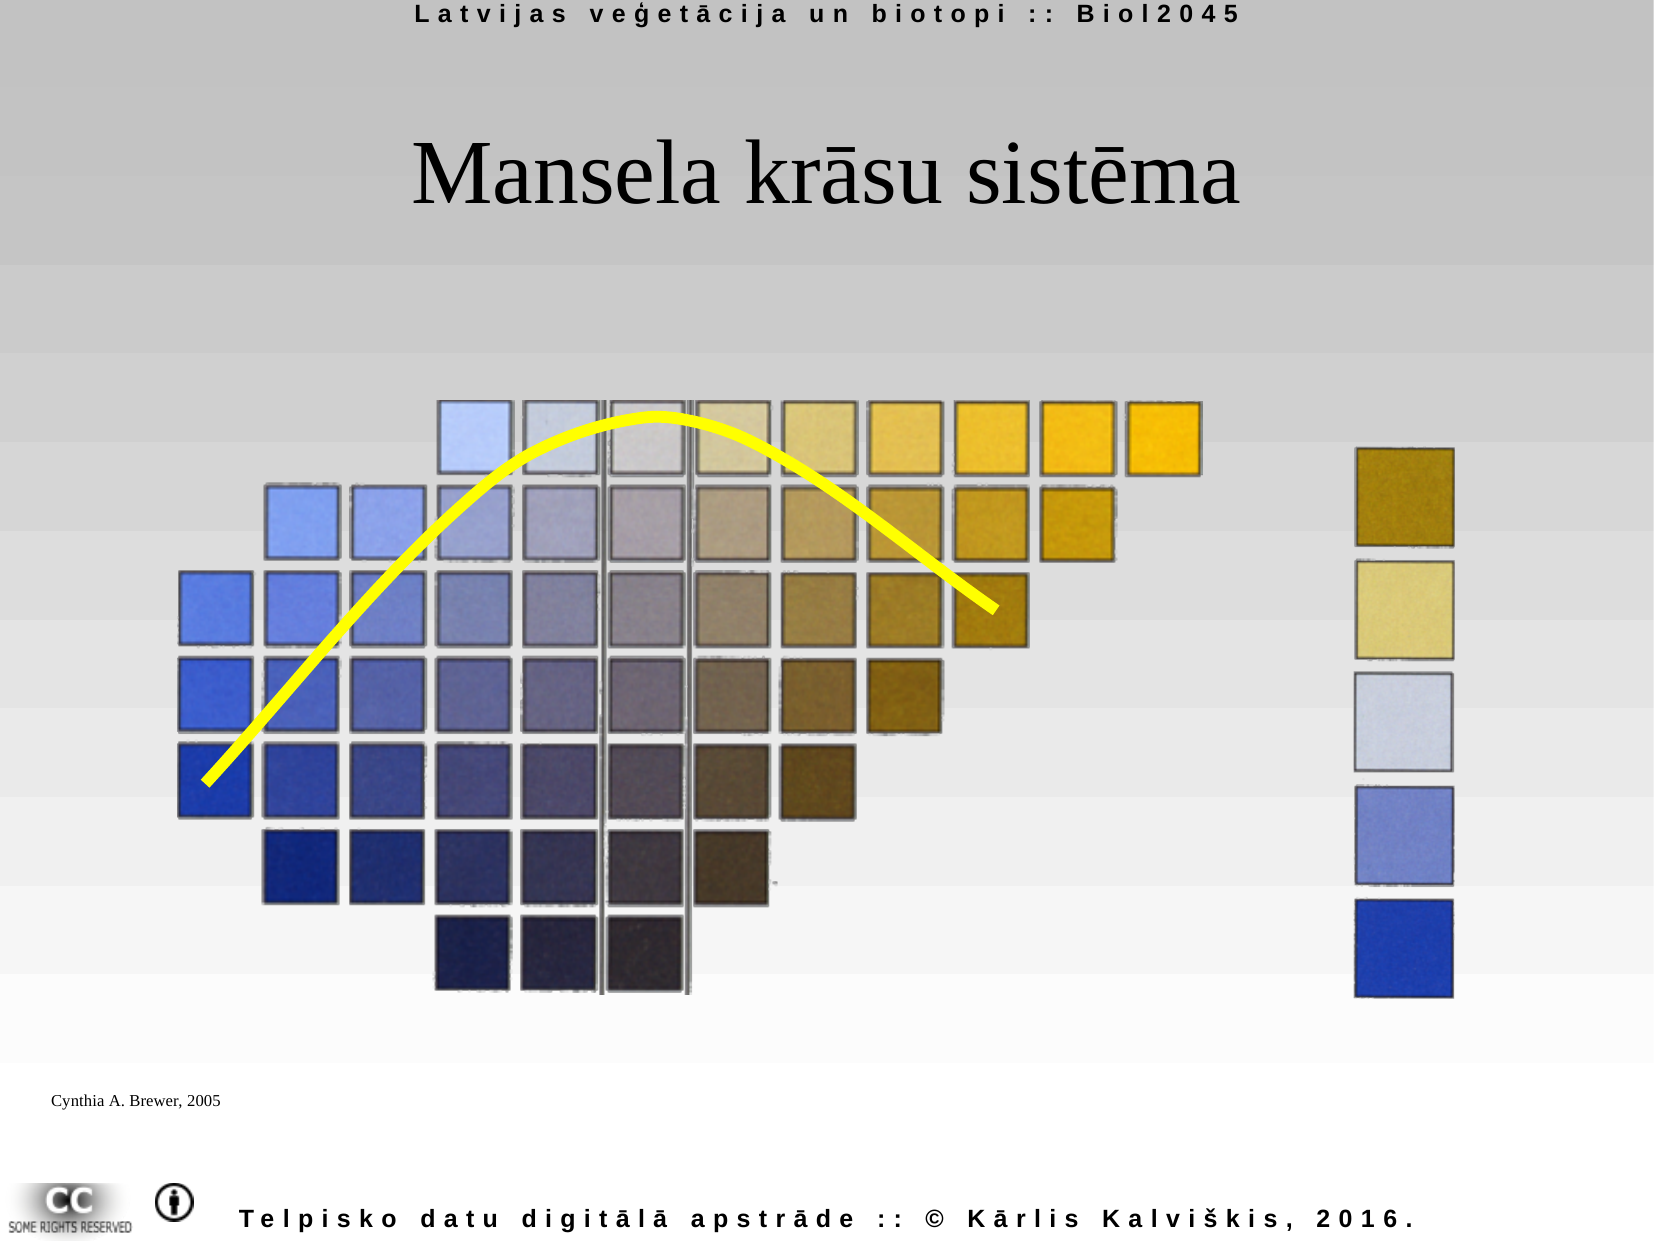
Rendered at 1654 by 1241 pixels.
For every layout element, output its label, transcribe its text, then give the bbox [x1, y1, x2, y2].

text_box Cynthia A. Brewer, 2005 [52, 1091, 222, 1111]
picture [0, 0, 1654, 1241]
title Mansela krāsu sistēma [29, 49, 1625, 296]
